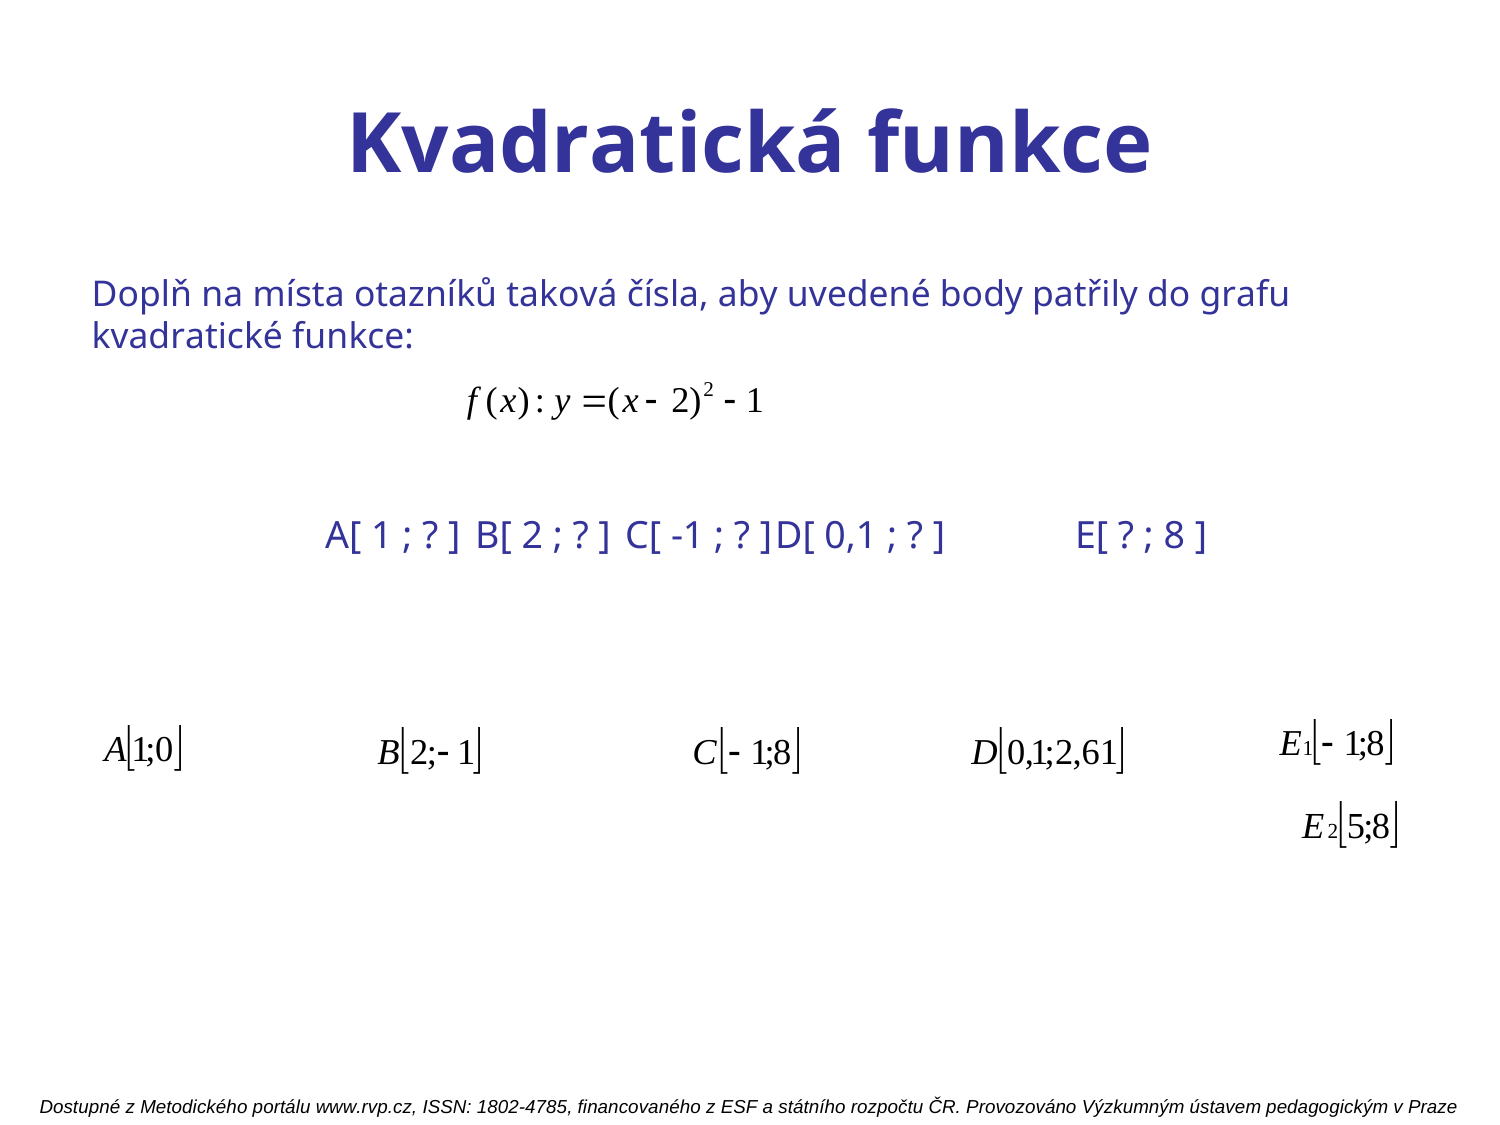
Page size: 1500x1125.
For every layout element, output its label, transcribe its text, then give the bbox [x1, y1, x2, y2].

text_box Dostupné z Metodického portálu www.rvp.cz, ISSN: 1802-4785, financovaného z ESF a státního rozpočtu ČR. Provozováno Výzkumným ústavem pedagogickým v Praze [24, 1087, 1477, 1125]
chart [1272, 719, 1398, 771]
text_box A[ 1 ; ? ] B[ 2 ; ? ] C[ -1 ; ? ] D[ 0,1 ; ? ] E[ ? ; 8 ] [310, 503, 1223, 564]
chart [964, 727, 1129, 780]
chart [687, 727, 807, 780]
chart [1295, 801, 1405, 854]
text_box Kvadratická funkce [75, 45, 1426, 233]
chart [96, 725, 187, 777]
text_box Doplň na místa otazníků taková čísla, aby uvedené body patřily do grafu kvadratické funkce: [76, 218, 1430, 364]
chart [370, 727, 486, 780]
chart [454, 373, 767, 428]
